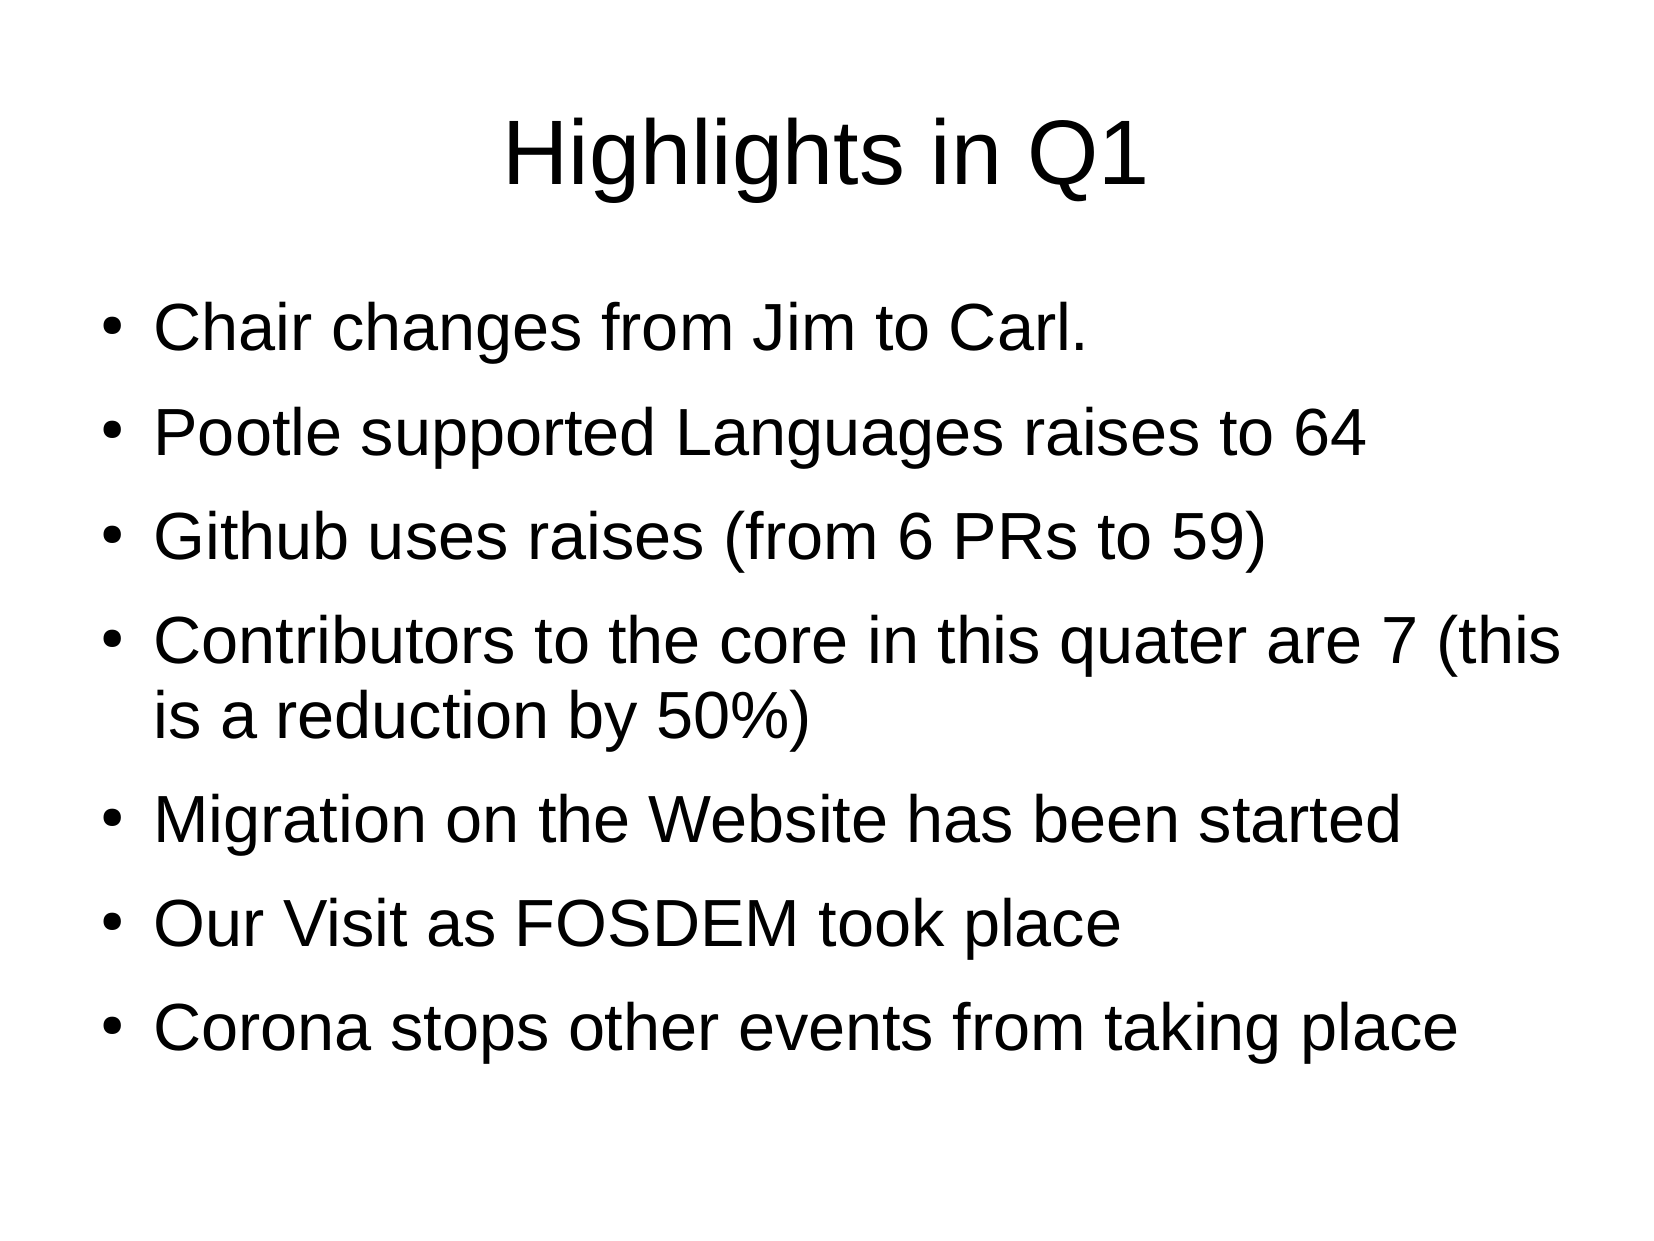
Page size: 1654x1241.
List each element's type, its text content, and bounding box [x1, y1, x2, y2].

title Highlights in Q1 [82, 49, 1571, 257]
list Chair changes from Jim to Carl. Pootle supported Languages raises to 64 Github uses raises (from 6 PRs to 59) Contributors to the core in this quater are 7 (this is a reduction by 50%) Migration on the Website has been started Our Visit as FOSDEM took place Corona stops other events from taking place [82, 290, 1571, 1109]
